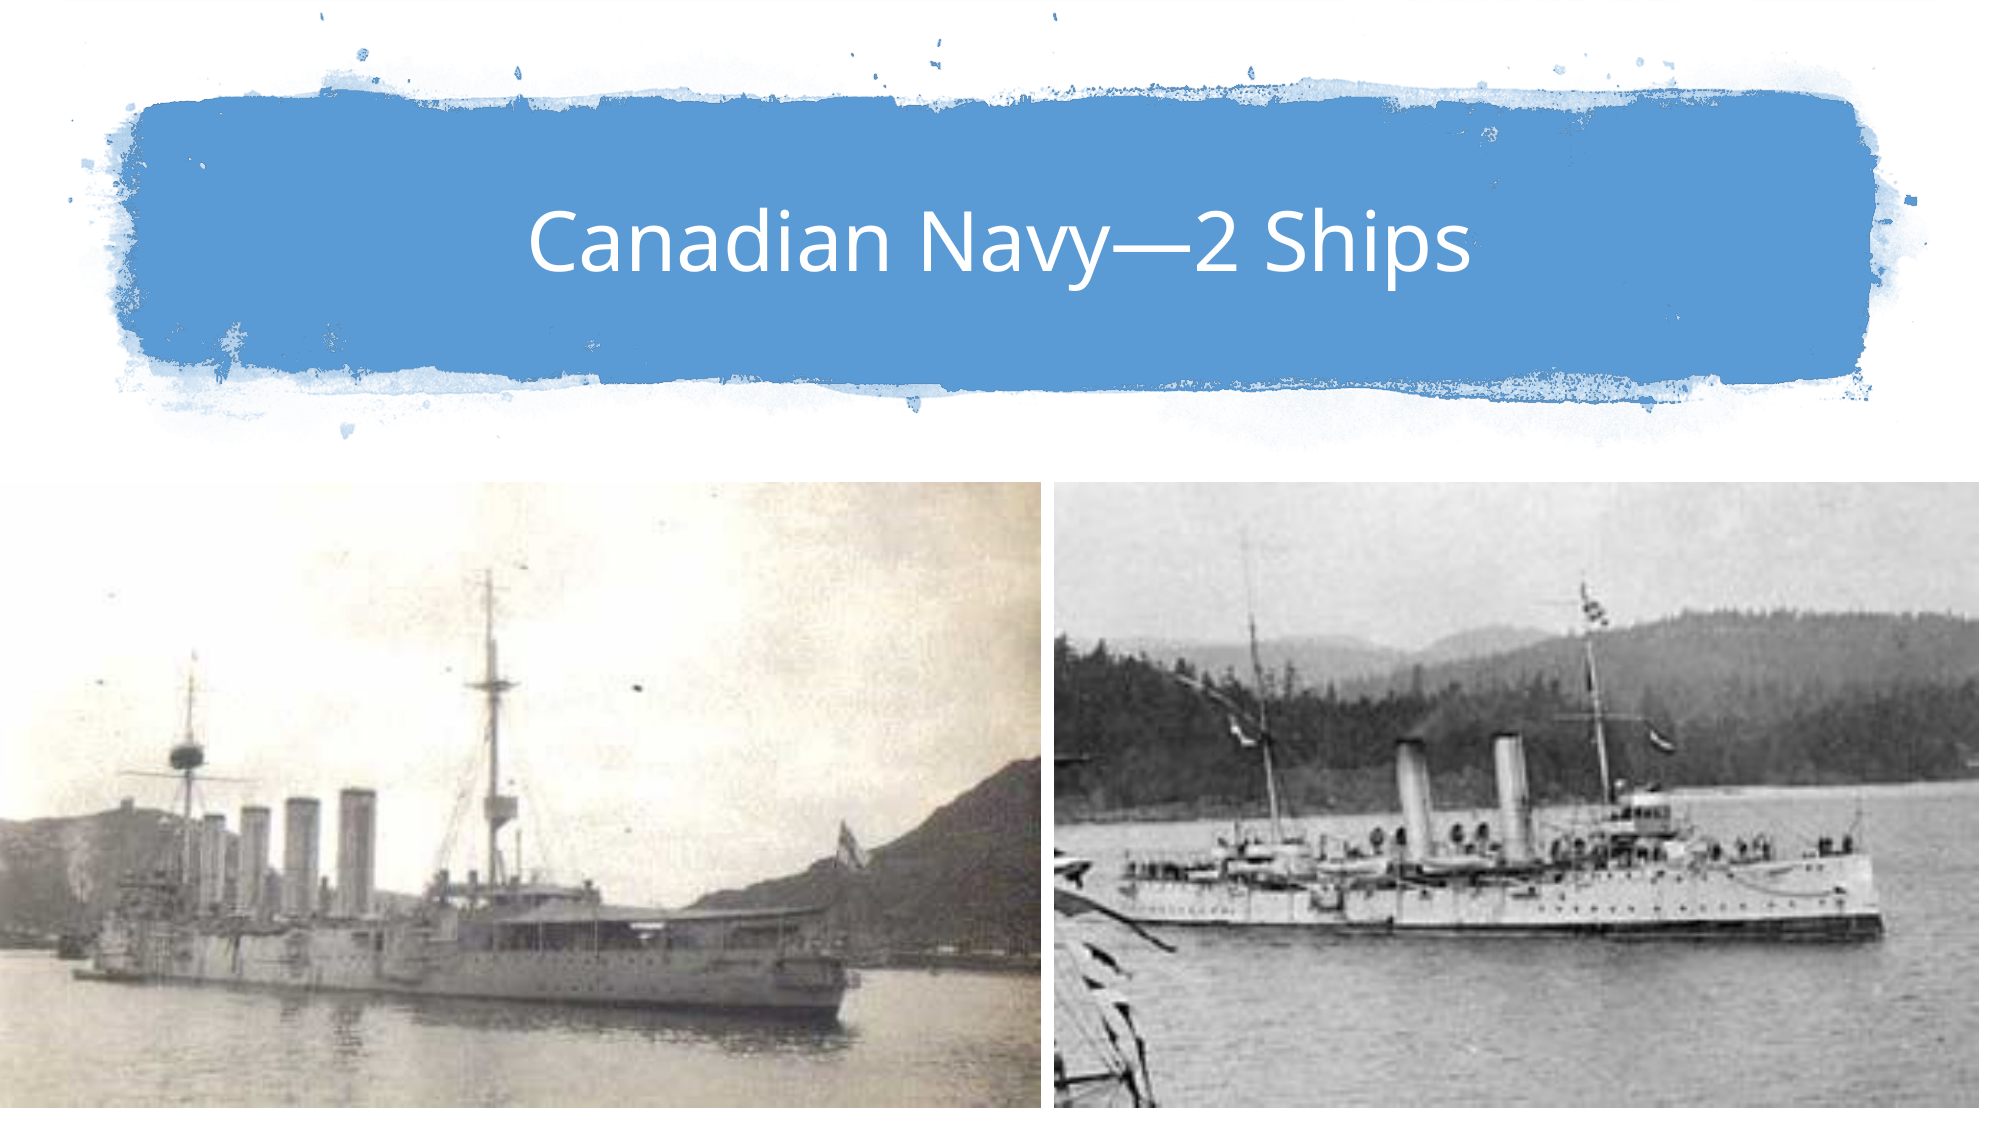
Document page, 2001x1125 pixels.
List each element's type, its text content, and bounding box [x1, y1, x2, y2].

title Canadian Navy—2 Ships [193, 135, 1807, 354]
picture [0, 0, 2000, 1125]
